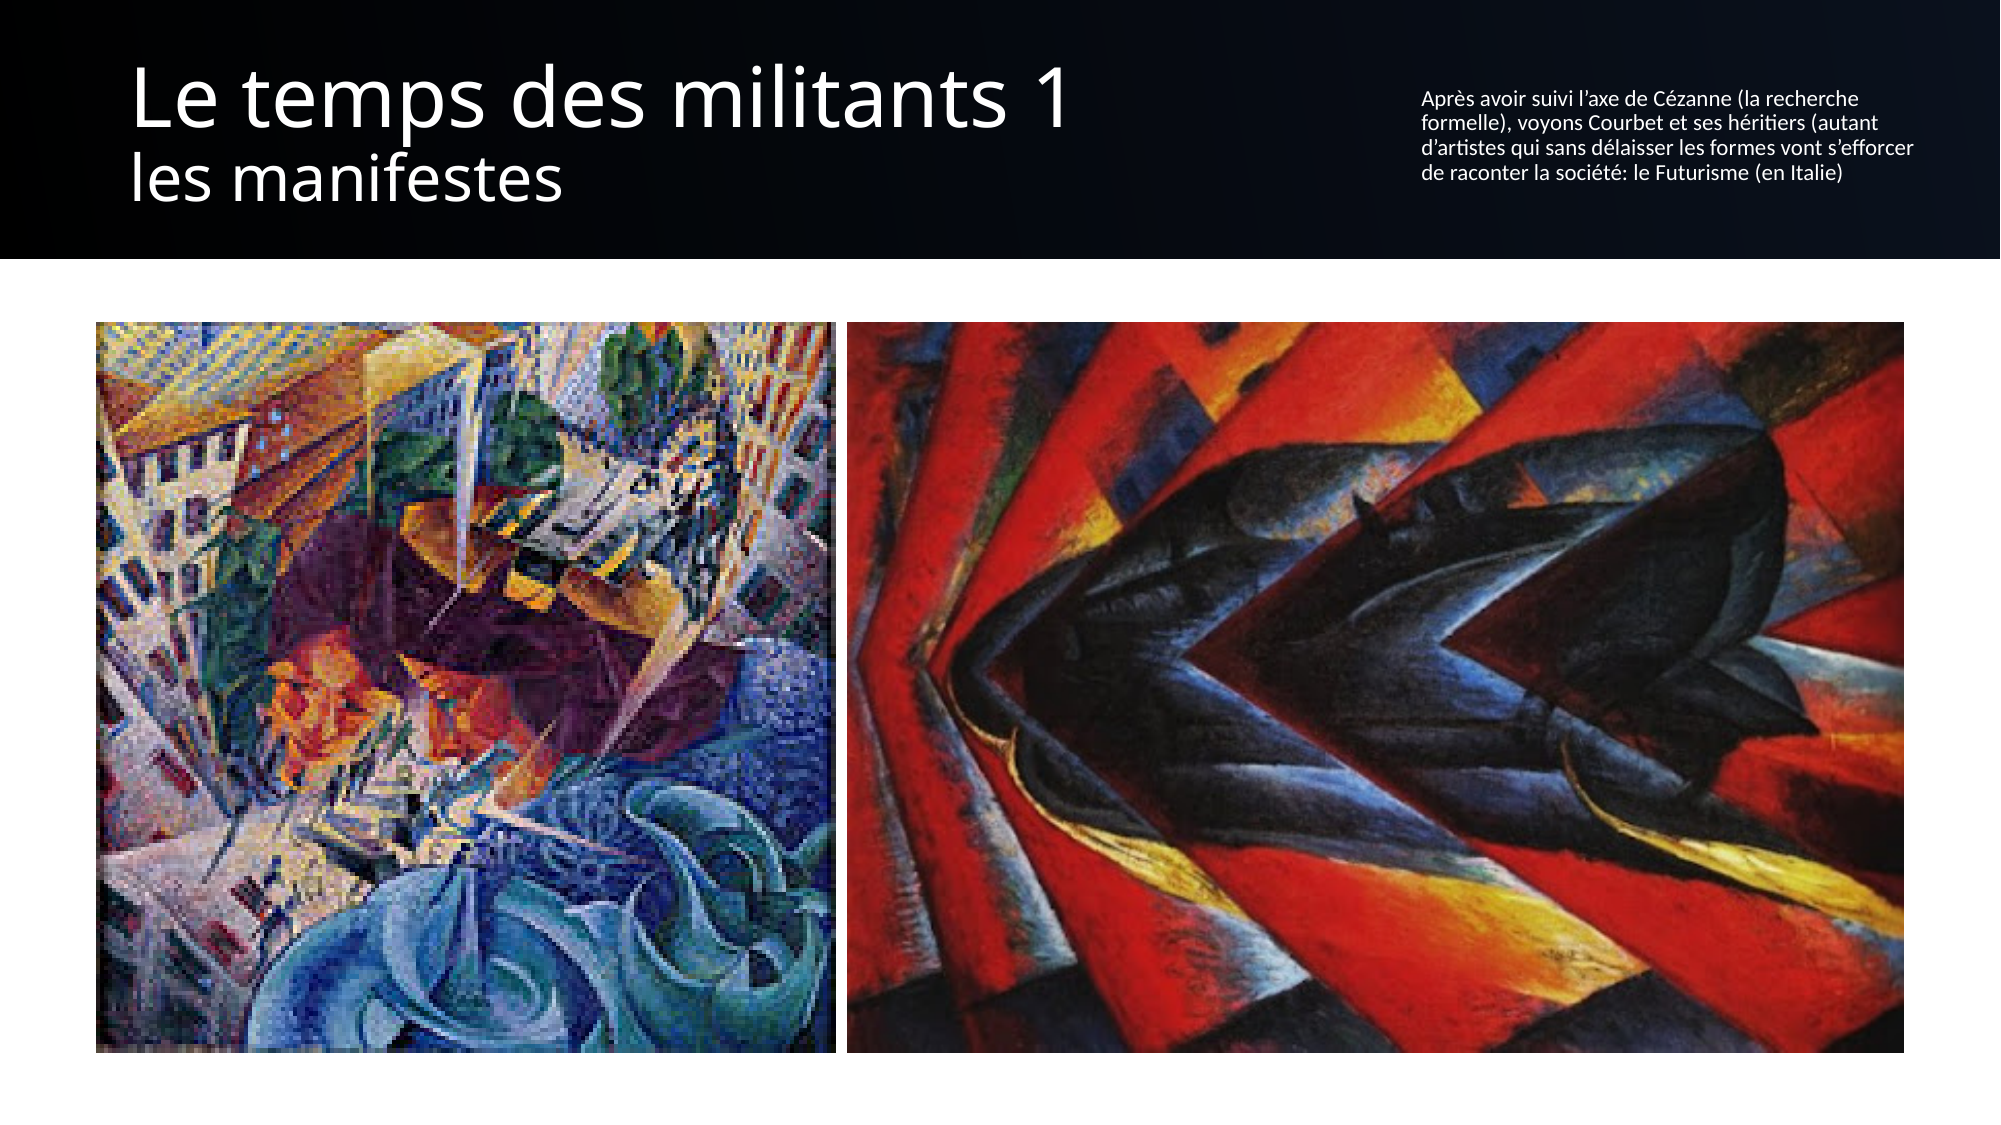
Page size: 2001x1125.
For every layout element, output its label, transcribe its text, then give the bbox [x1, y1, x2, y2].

subtitle Après avoir suivi l’axe de Cézanne (la recherche formelle), voyons Courbet et ses héritiers (autant d’artistes qui sans délaisser les formes vont s’efforcer de raconter la société: le Futurisme (en Italie) [1406, 64, 1937, 208]
picture [96, 322, 836, 1053]
picture [847, 322, 1904, 1053]
title Le temps des militants 1 les manifestes [114, 40, 1274, 231]
text_box [0, 0, 2000, 1125]
